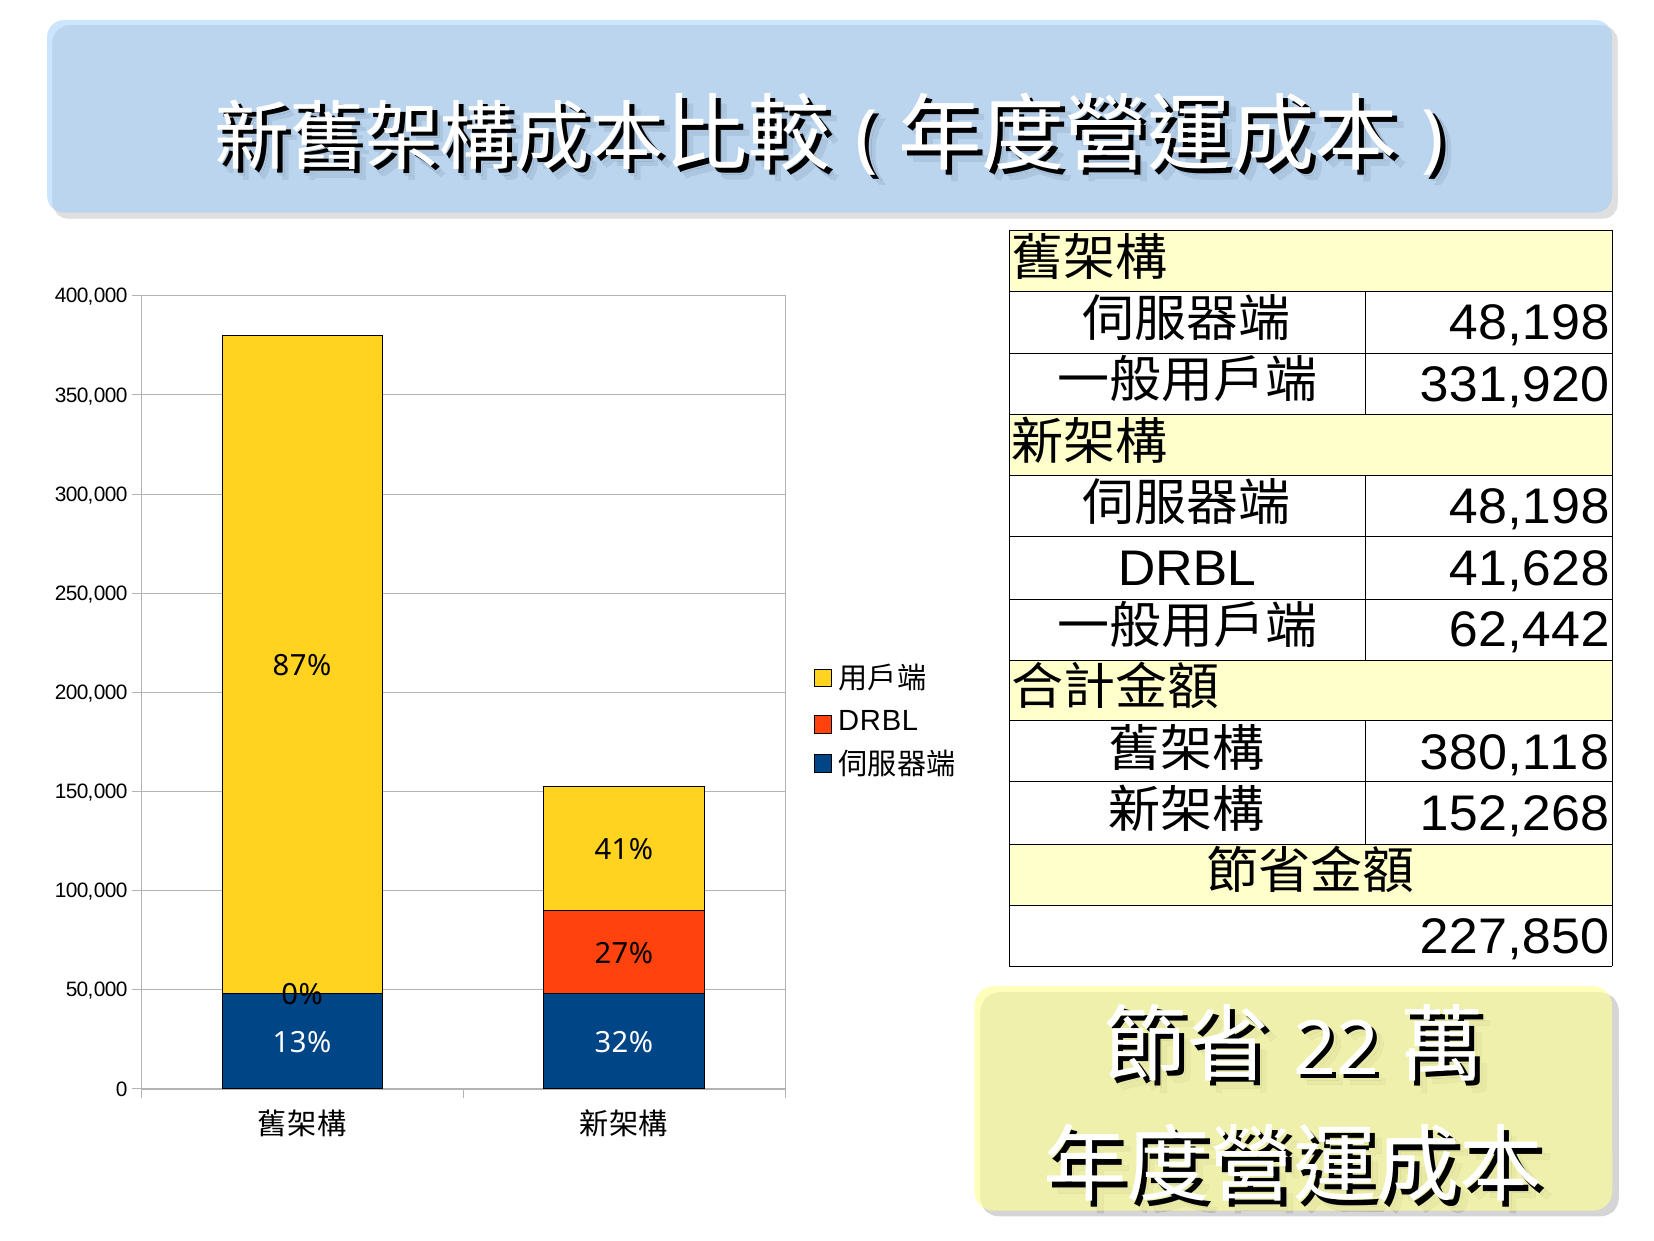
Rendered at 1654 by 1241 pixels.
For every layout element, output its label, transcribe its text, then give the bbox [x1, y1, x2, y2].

text_box 節省22萬 年度營運成本 [974, 986, 1613, 1211]
chart [35, 229, 1615, 1182]
text_box 新舊架構成本比較(年度營運成本) [47, 20, 1613, 213]
